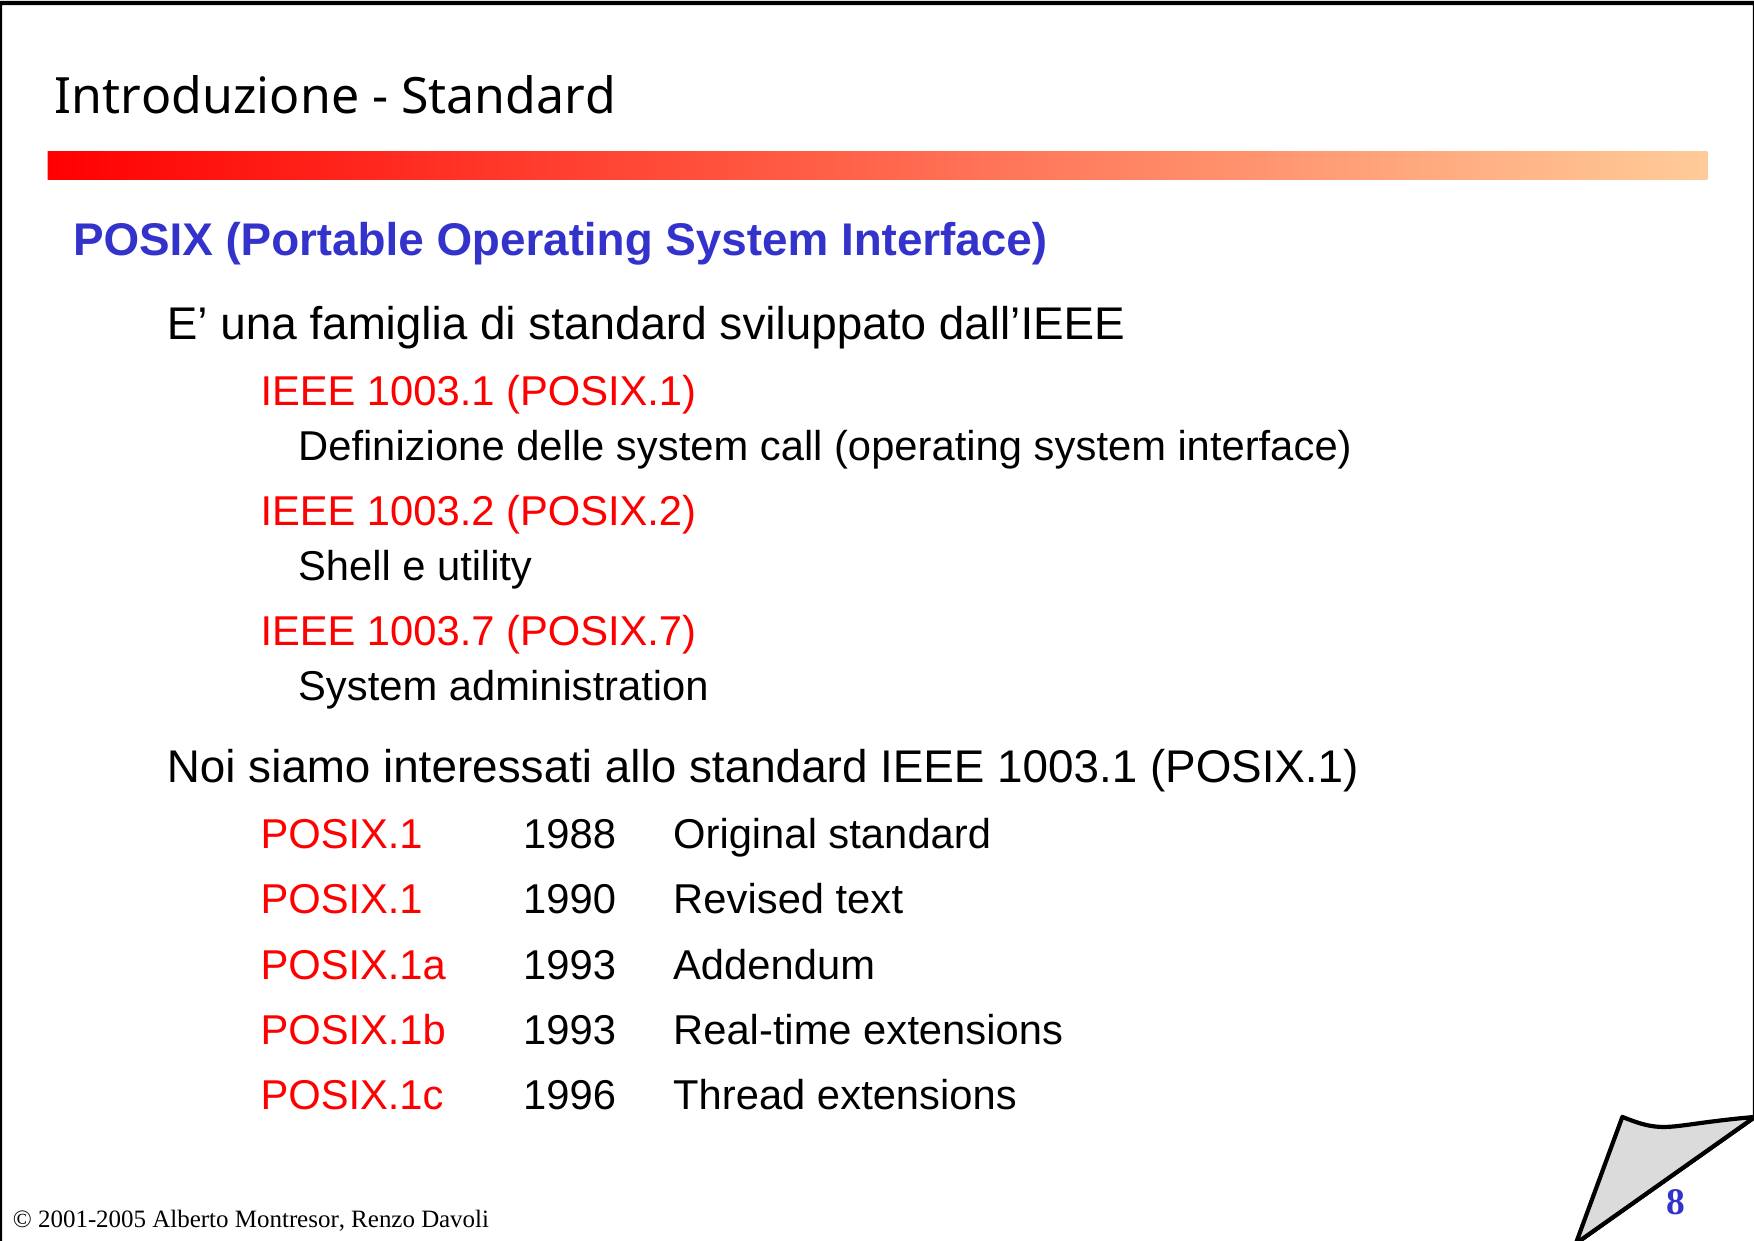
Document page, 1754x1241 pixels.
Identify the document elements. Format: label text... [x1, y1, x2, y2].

title Introduzione - Standard [40, 49, 1714, 144]
list POSIX (Portable Operating System Interface) E’ una famiglia di standard sviluppato dall’IEEE IEEE 1003.1 (POSIX.1) Definizione delle system call (operating system interface) IEEE 1003.2 (POSIX.2) Shell e utility IEEE 1003.7 (POSIX.7) System administration Noi siamo interessati allo standard IEEE 1003.1 (POSIX.1) POSIX.1 1988 Original standard POSIX.1 1990 Revised text POSIX.1a 1993 Addendum POSIX.1b 1993 Real-time extensions POSIX.1c 1996 Thread extensions [58, 206, 1696, 1225]
